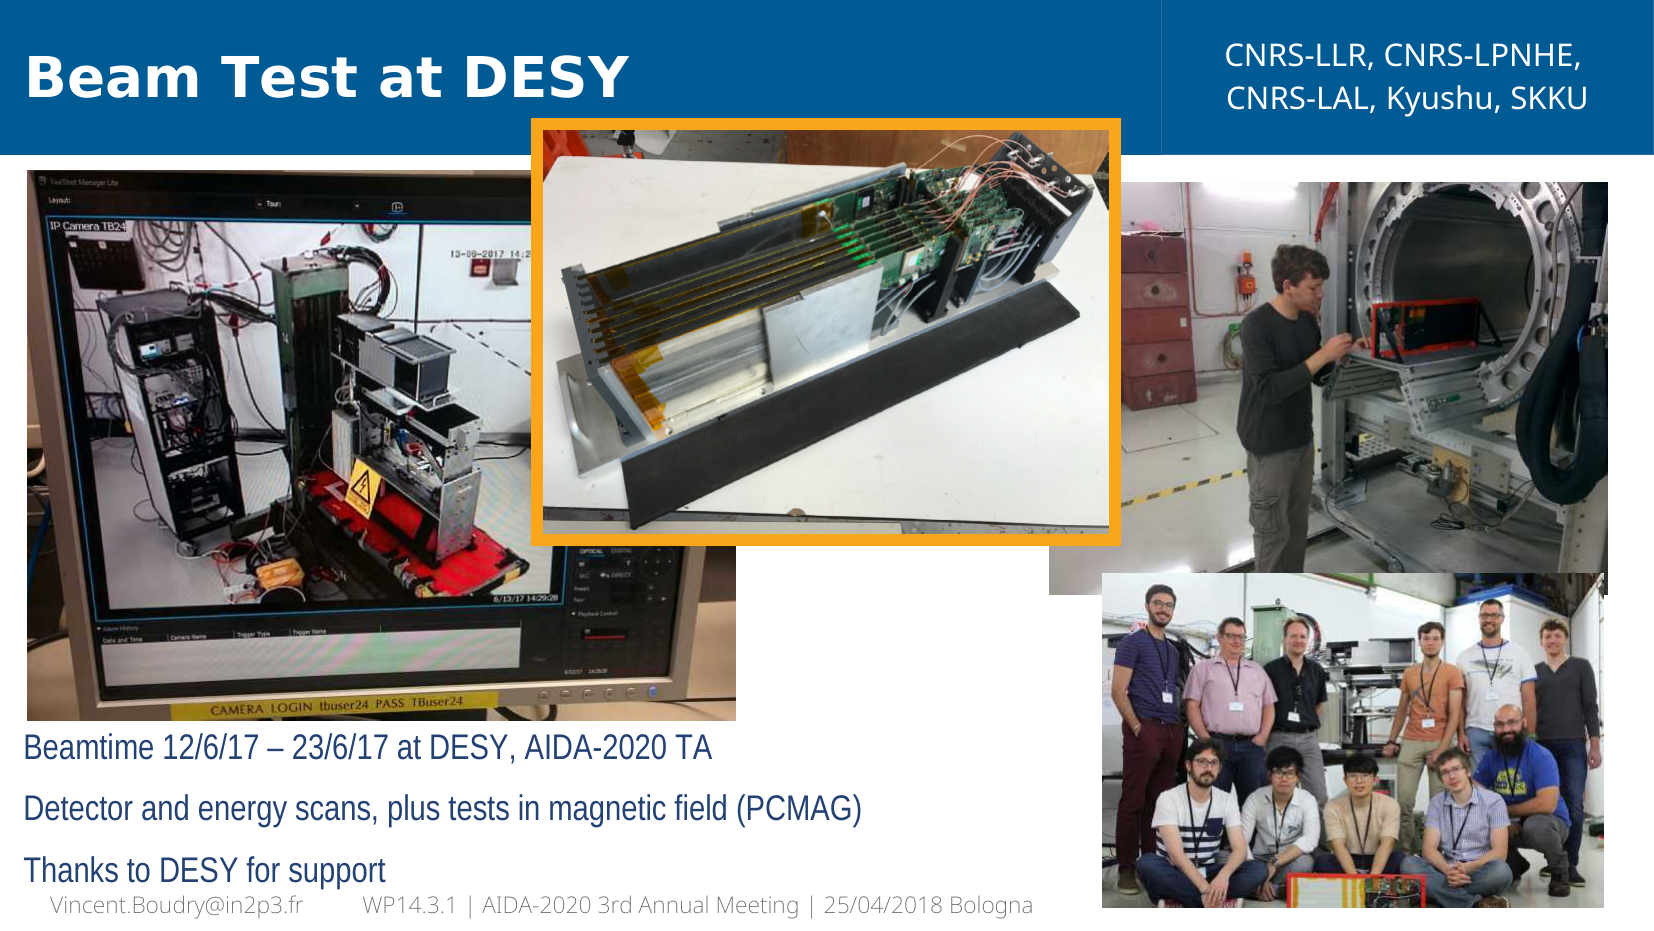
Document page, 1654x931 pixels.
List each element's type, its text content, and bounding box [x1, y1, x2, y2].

picture [543, 129, 1109, 534]
picture [27, 170, 736, 721]
title Beam Test at DESY [24, 12, 1161, 143]
picture [1049, 182, 1608, 726]
list Beamtime 12/6/17 – 23/6/17 at DESY, AIDA-2020 TA Detector and energy scans, plus tests in magnetic field (PCMAG) Thanks to DESY for support [23, 726, 1630, 892]
text_box CNRS-LLR, CNRS-LPNHE, CNRS-LAL, Kyushu, SKKU [1161, 0, 1654, 155]
picture [1102, 892, 1604, 908]
